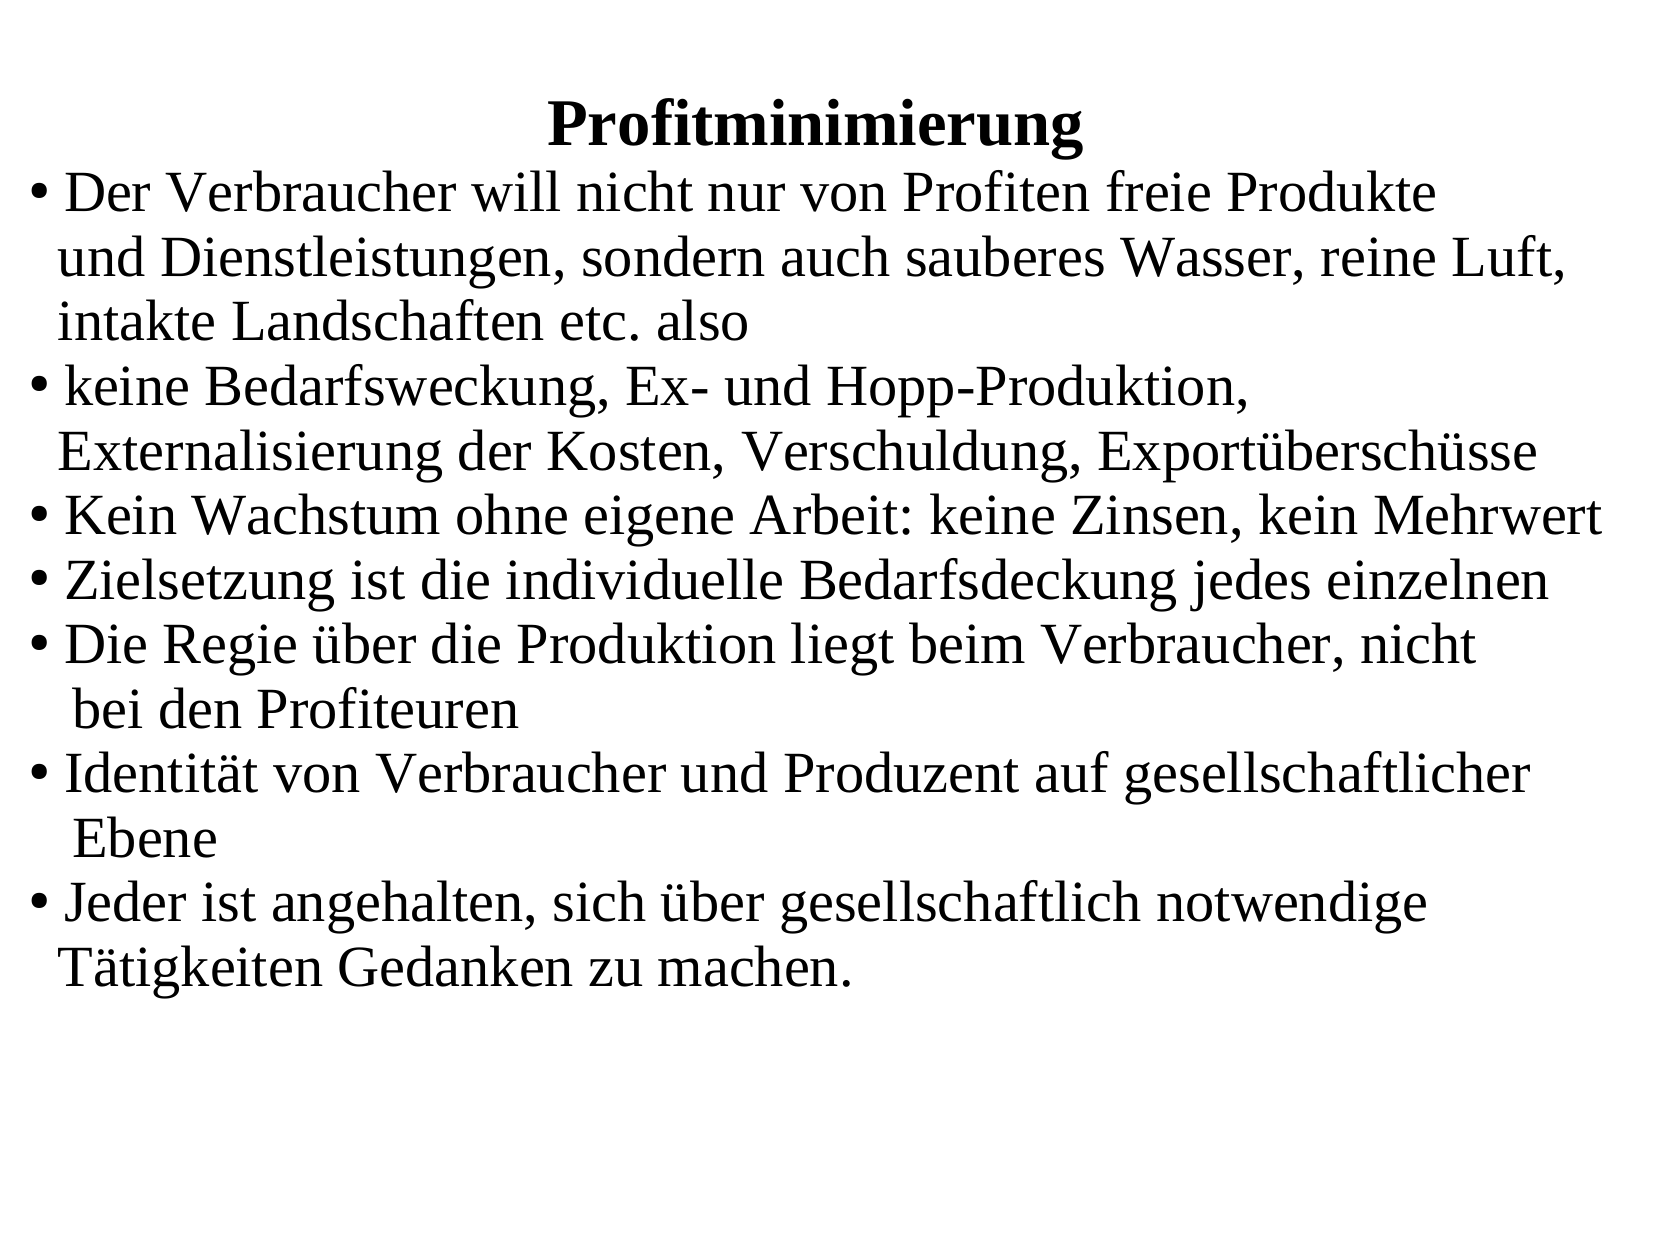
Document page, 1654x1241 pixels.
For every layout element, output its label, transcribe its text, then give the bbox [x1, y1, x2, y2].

text_box Profitminimierung Der Verbraucher will nicht nur von Profiten freie Produkte und Dienstleistungen, sondern auch sauberes Wasser, reine Luft, intakte Landschaften etc. also keine Bedarfsweckung, Ex- und Hopp-Produktion, Externalisierung der Kosten, Verschuldung, Exportüberschüsse Kein Wachstum ohne eigene Arbeit: keine Zinsen, kein Mehrwert Zielsetzung ist die individuelle Bedarfsdeckung jedes einzelnen Die Regie über die Produktion liegt beim Verbraucher, nicht bei den Profiteuren Identität von Verbraucher und Produzent auf gesellschaftlicher Ebene Jeder ist angehalten, sich über gesellschaftlich notwendige Tätigkeiten Gedanken zu machen. [28, 85, 1604, 1110]
